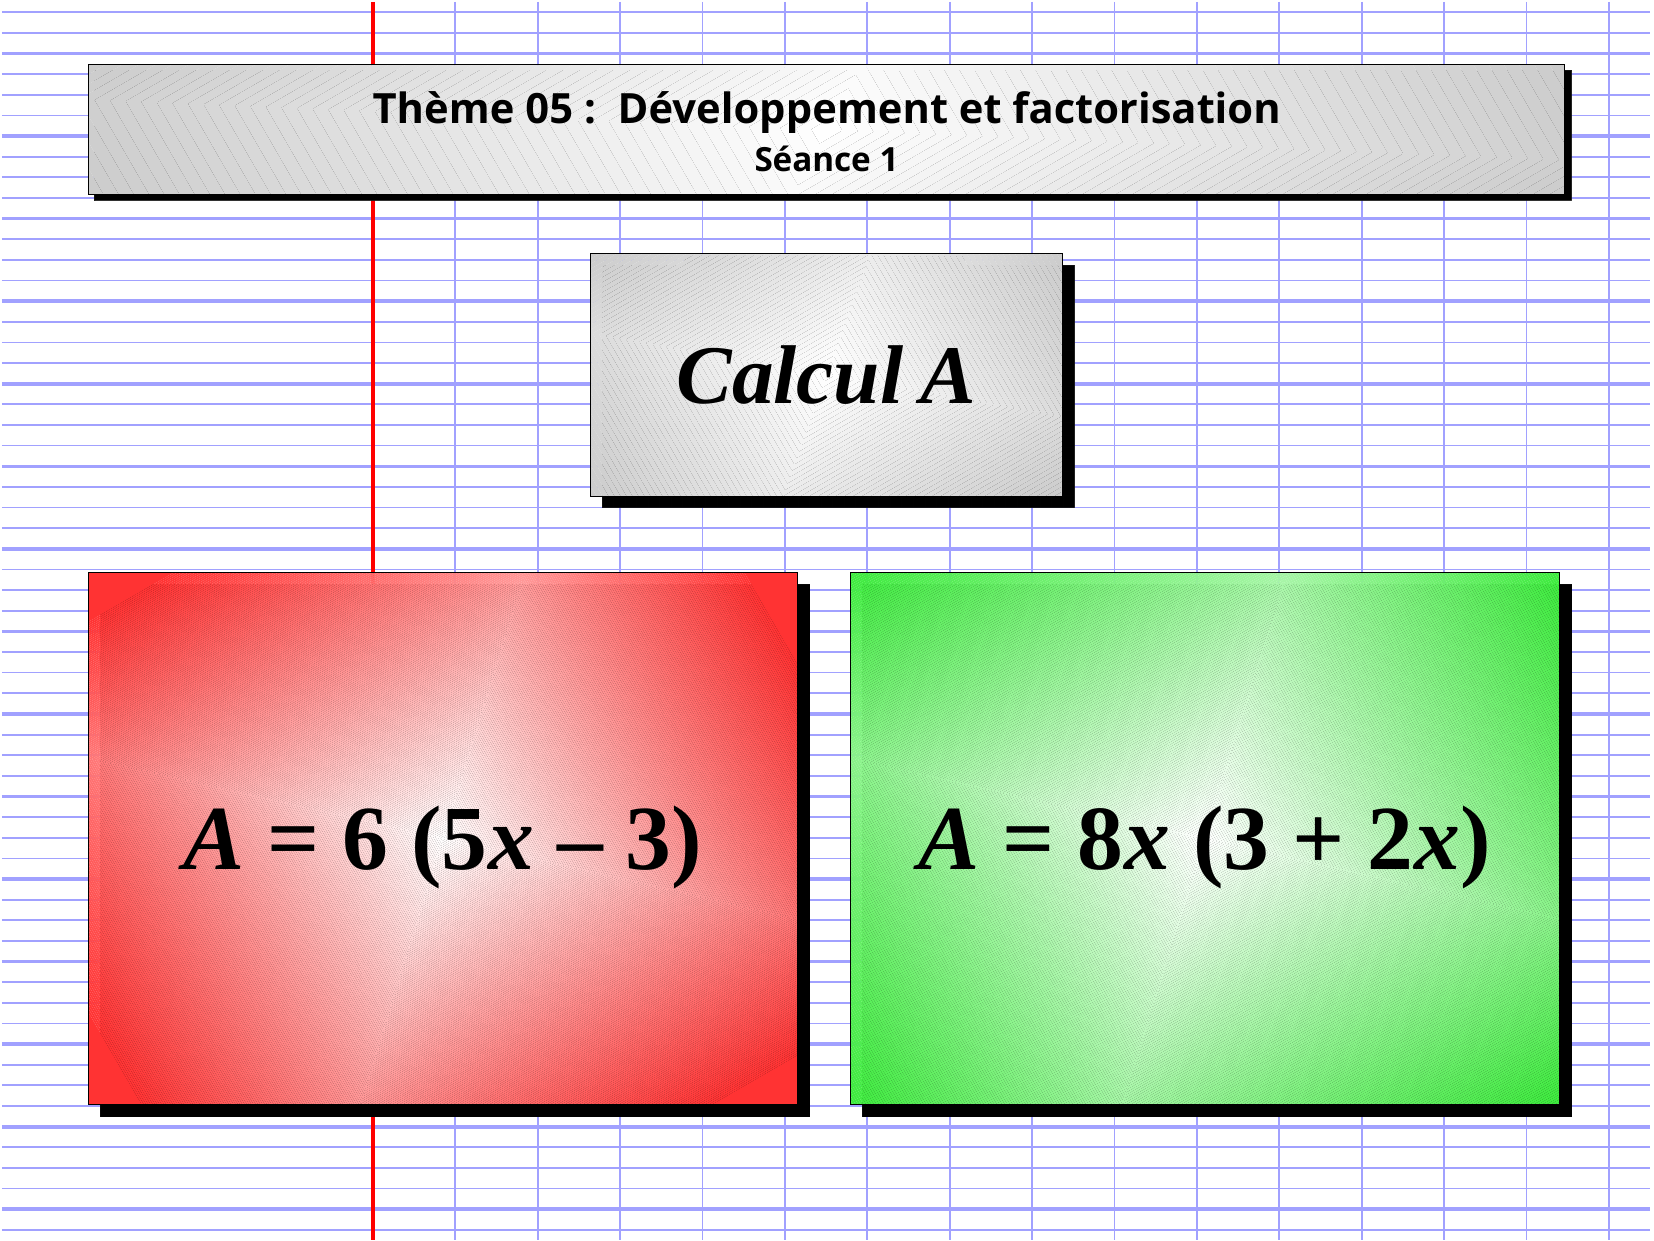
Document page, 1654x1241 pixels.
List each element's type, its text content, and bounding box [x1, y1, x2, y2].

picture [0, 0, 1654, 1241]
text_box A = 8x (3 + 2x) [850, 572, 1560, 1105]
text_box Thème 05 : Développement et factorisation Séance 1 [88, 64, 1565, 195]
text_box A = 6 (5x – 3) [88, 572, 798, 1105]
text_box Calcul A [590, 253, 1063, 497]
